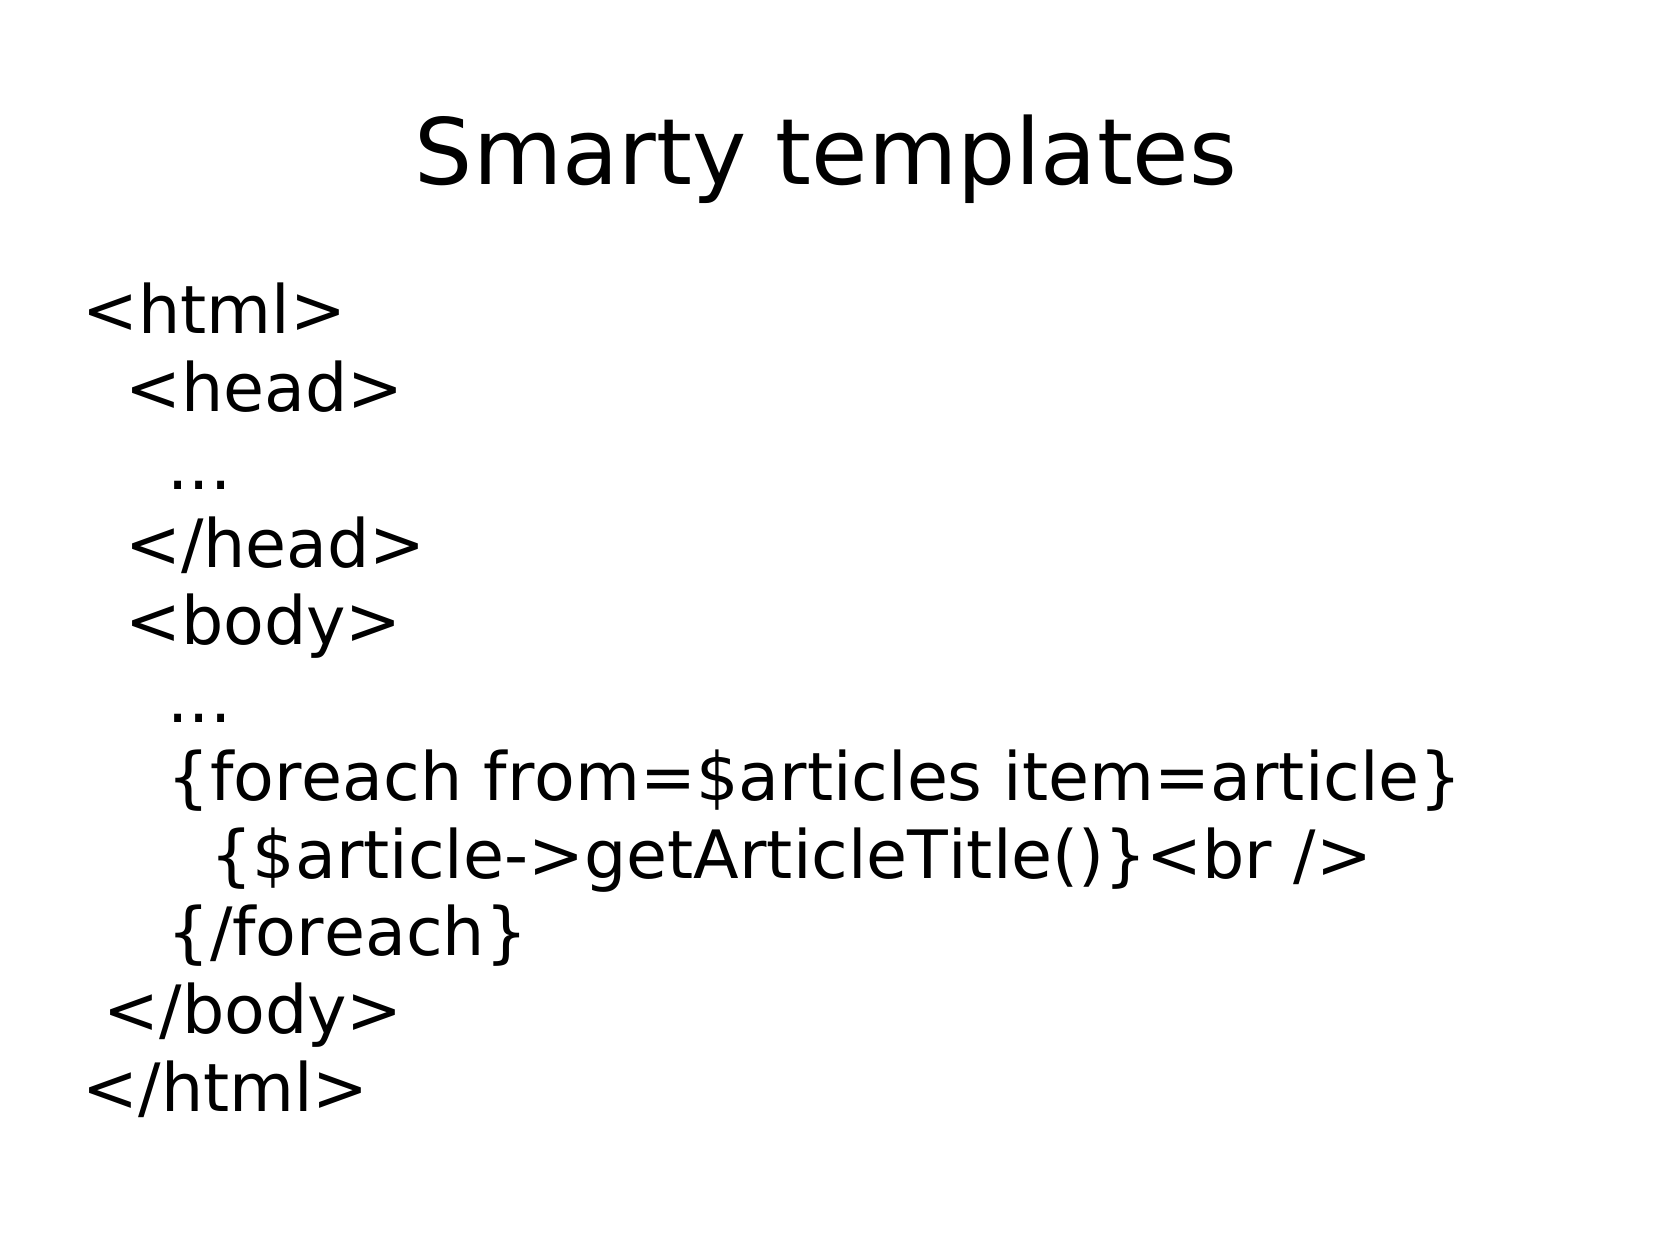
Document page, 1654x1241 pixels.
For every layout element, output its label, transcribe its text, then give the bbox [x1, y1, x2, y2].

subtitle <html> <head> ... </head> <body> ... {foreach from=$articles item=article} {$article->getArticleTitle()}<br /> {/foreach} </body> </html> [82, 271, 1571, 1128]
title Smarty templates [82, 49, 1571, 257]
